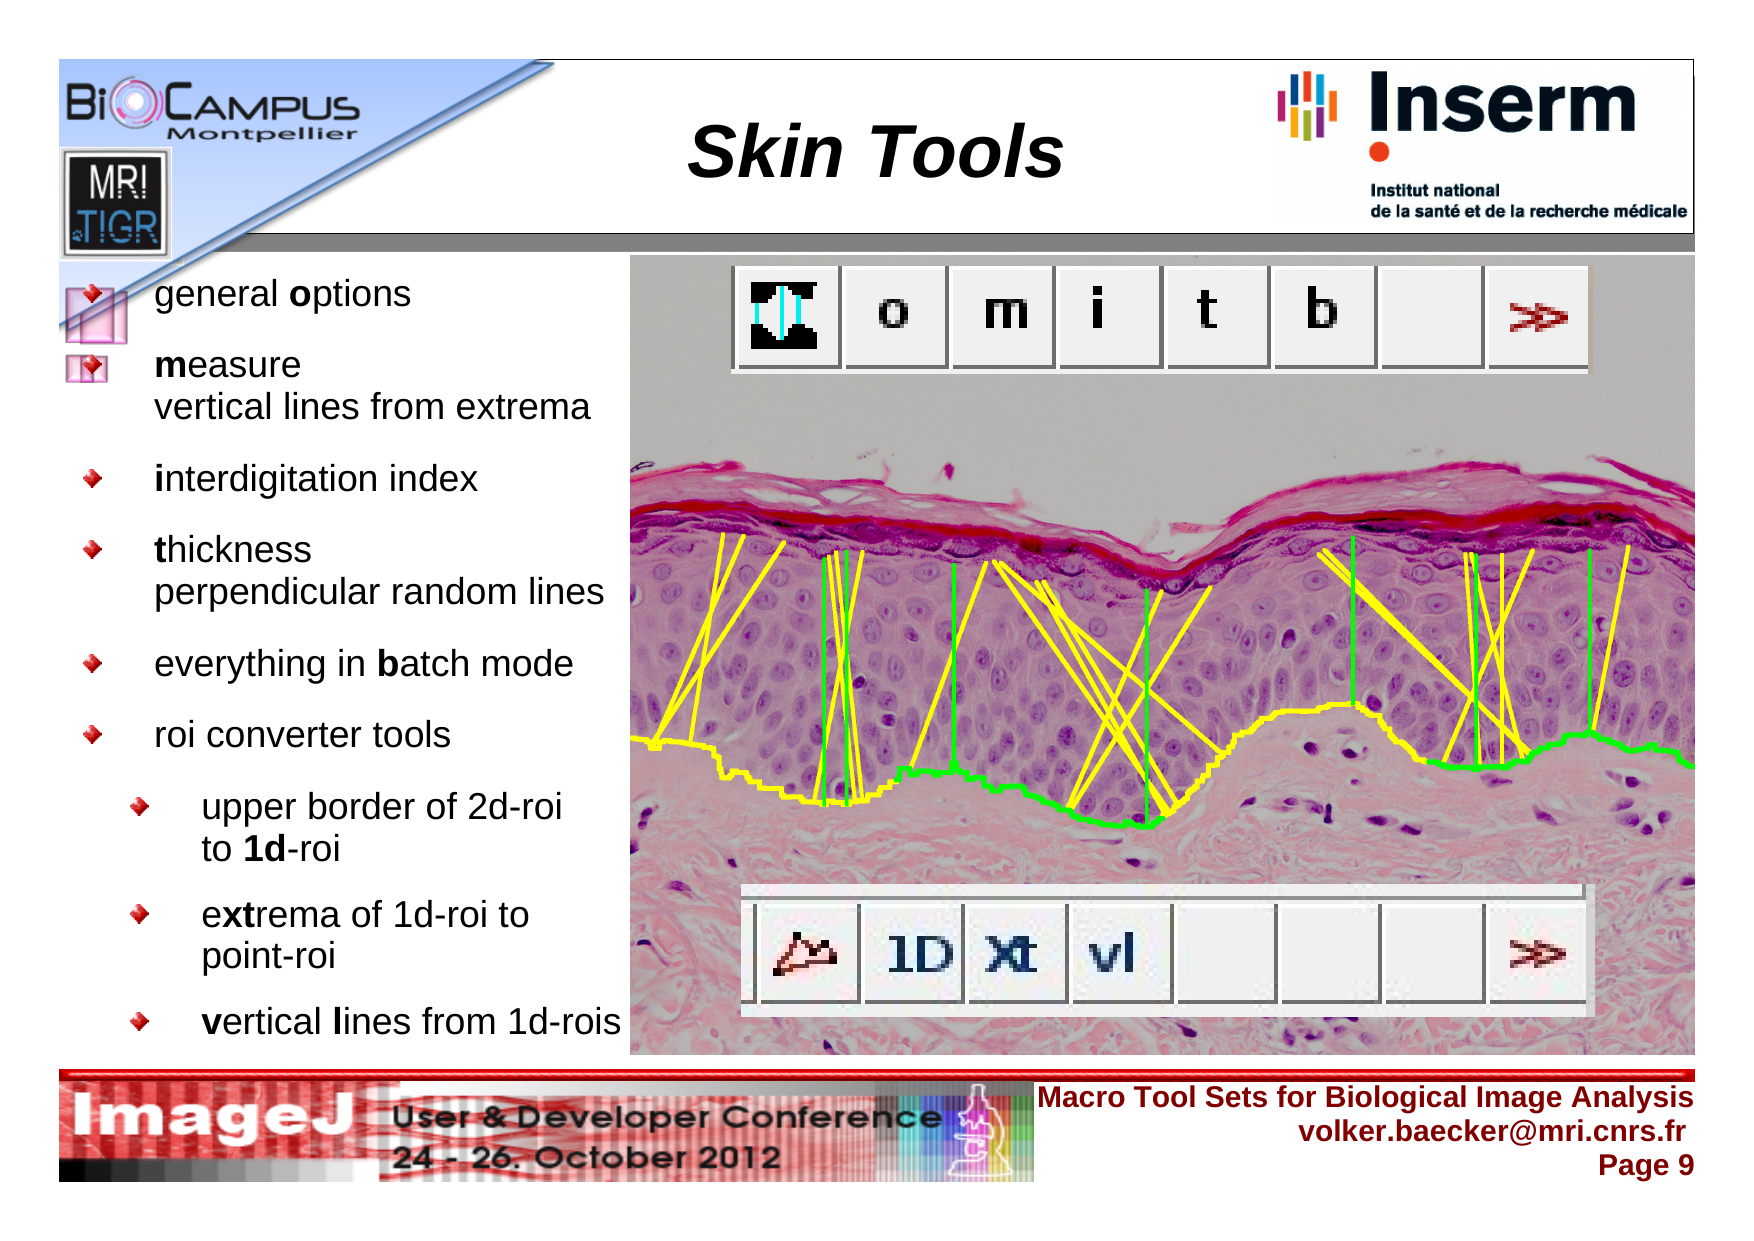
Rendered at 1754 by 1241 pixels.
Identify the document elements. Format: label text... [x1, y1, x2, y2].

title Skin Tools [59, 59, 1695, 244]
picture [630, 255, 1695, 1055]
list general options measure vertical lines from extrema interdigitation index thickness perpendicular random lines everything in batch mode roi converter tools upper border of 2d-roi to 1d-roi extrema of 1d-roi to point-roi vertical lines from 1d-rois [71, 272, 630, 1055]
picture [59, 1069, 1695, 1182]
picture [59, 244, 562, 384]
